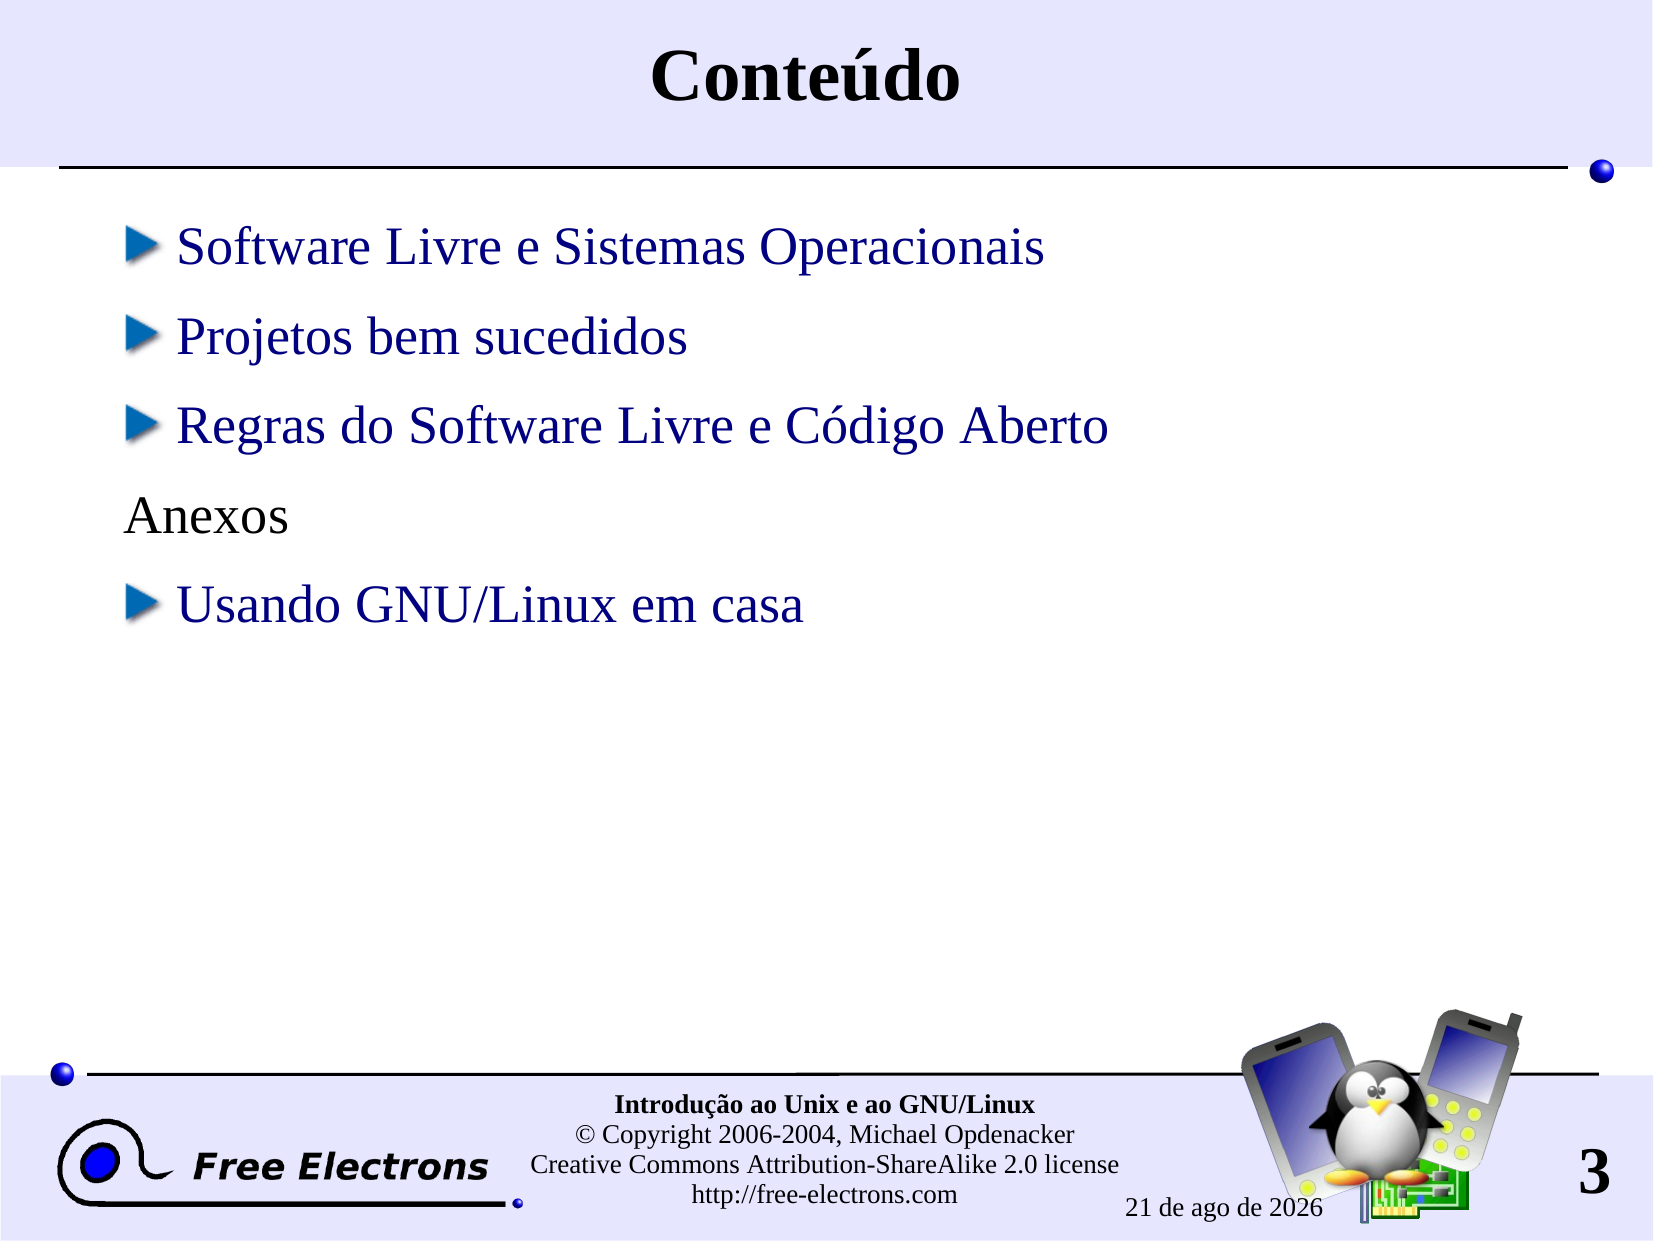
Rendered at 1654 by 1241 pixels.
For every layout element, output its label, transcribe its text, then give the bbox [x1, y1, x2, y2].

picture [50, 1108, 527, 1216]
picture [1231, 1008, 1537, 1241]
title Conteúdo [60, 25, 1551, 124]
picture [1285, 1199, 1292, 1215]
list Software Livre e Sistemas Operacionais Projetos bem sucedidos Regras do Software Livre e Código Aberto Anexos Usando GNU/Linux em casa [105, 216, 1518, 1067]
